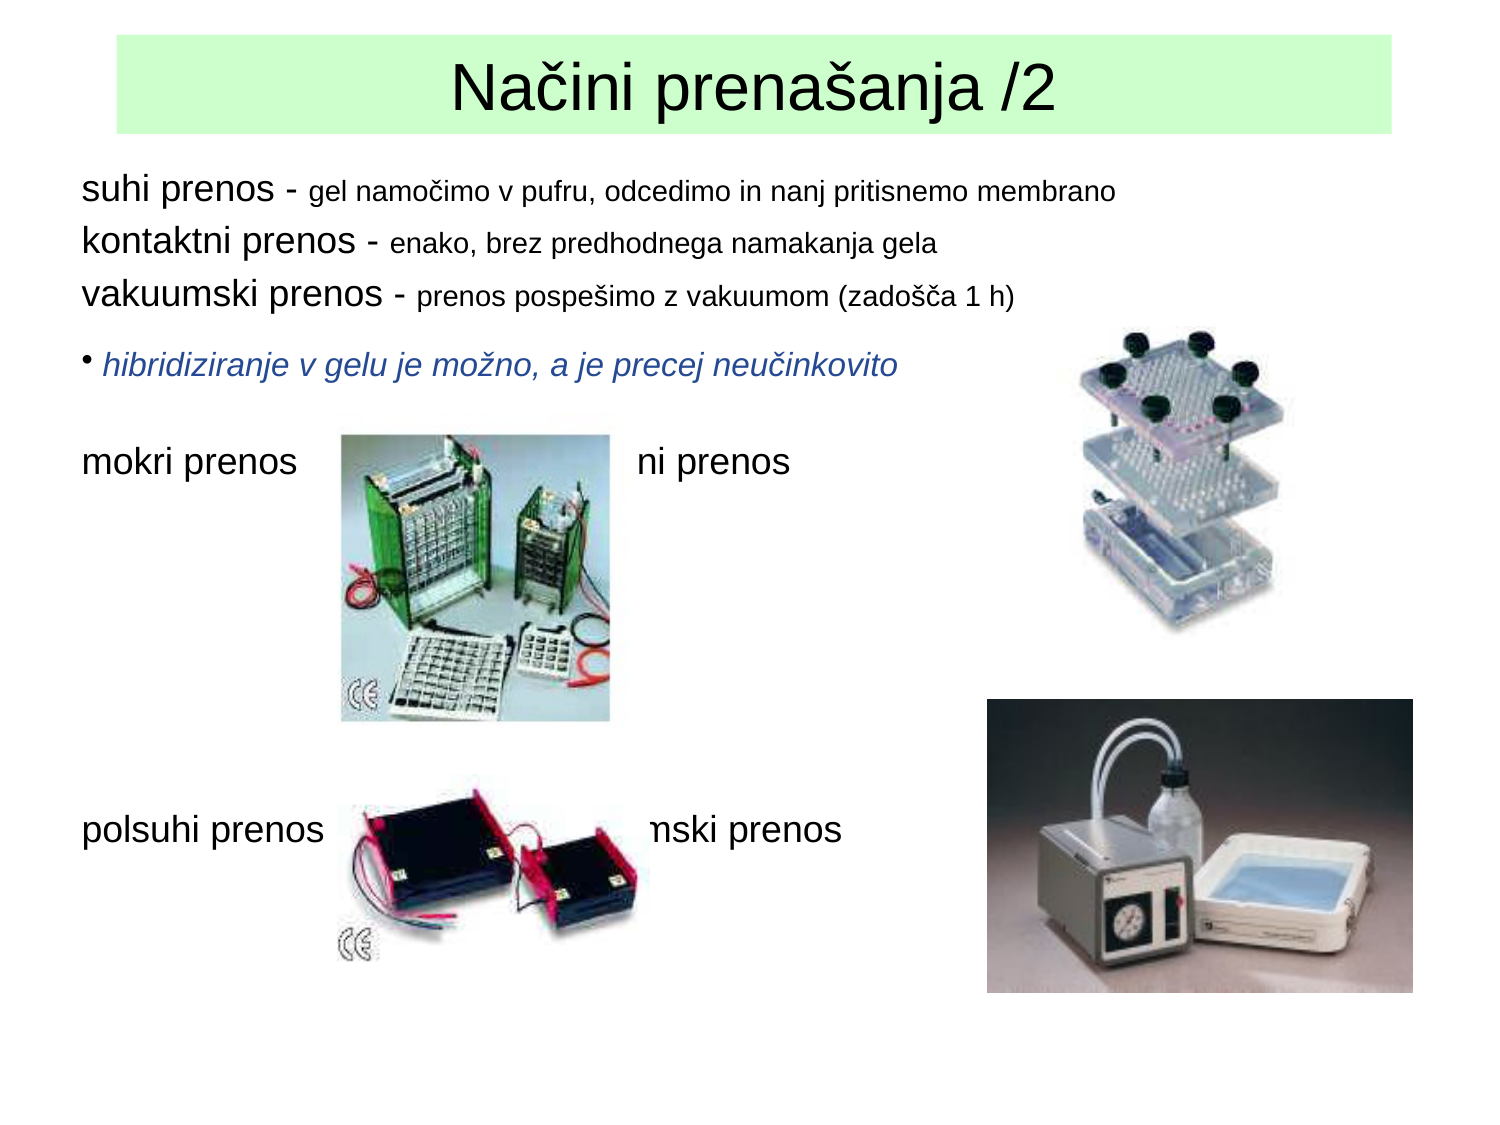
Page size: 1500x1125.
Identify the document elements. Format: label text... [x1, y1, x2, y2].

picture [987, 699, 1413, 993]
picture [1057, 326, 1309, 645]
title Načini prenašanja /2 [116, 34, 1392, 134]
picture [312, 412, 638, 745]
list suhi prenos - gel namočimo v pufru, odcedimo in nanj pritisnemo membrano kontaktni prenos - enako, brez predhodnega namakanja gela vakuumski prenos - prenos pospešimo z vakuumom (zadošča 1 h) hibridiziranje v gelu je možno, a je precej neučinkovito mokri prenos točkovni prenos polsuhi prenos vakuumski prenos [66, 155, 1450, 1091]
picture [337, 774, 650, 978]
